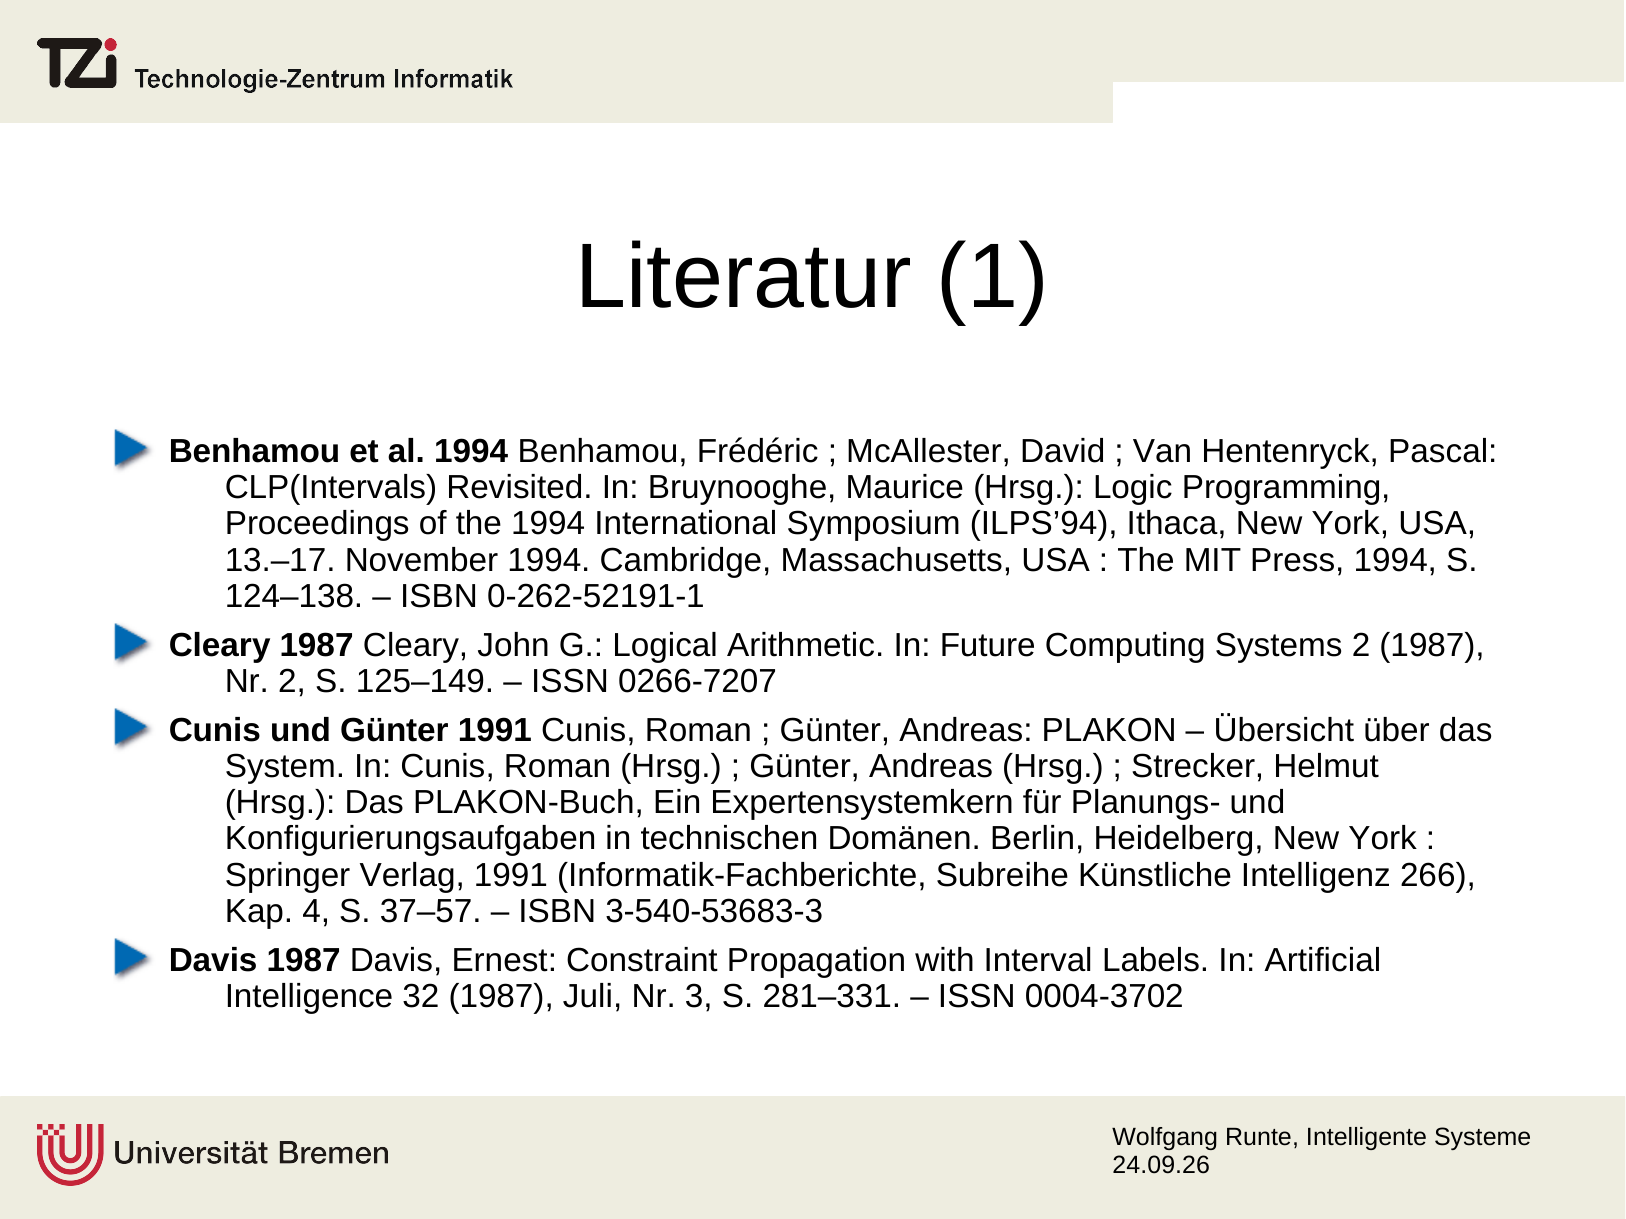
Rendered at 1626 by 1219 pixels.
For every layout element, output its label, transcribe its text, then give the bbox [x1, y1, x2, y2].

picture [112, 425, 157, 433]
picture [37, 1124, 388, 1186]
title Literatur (1) [112, 162, 1513, 393]
picture [37, 38, 513, 93]
list Benhamou et al. 1994 Benhamou, Frédéric ; McAllester, David ; Van Hentenryck, Pascal: CLP(Intervals) Revisited. In: Bruynooghe, Maurice (Hrsg.): Logic Programming, Proceedings of the 1994 International Symposium (ILPS’94), Ithaca, New York, USA, 13.–17. November 1994. Cambridge, Massachusetts, USA : The MIT Press, 1994, S. 124–138. – ISBN 0-262-52191-1 Cleary 1987 Cleary, John G.: Logical Arithmetic. In: Future Computing Systems 2 (1987), Nr. 2, S. 125–149. – ISSN 0266-7207 Cunis und Günter 1991 Cunis, Roman ; Günter, Andreas: PLAKON – Übersicht über das System. In: Cunis, Roman (Hrsg.) ; Günter, Andreas (Hrsg.) ; Strecker, Helmut (Hrsg.): Das PLAKON-Buch, Ein Expertensystemkern für Planungs- und Konfigurierungsaufgaben in technischen Domänen. Berlin, Heidelberg, New York : Springer Verlag, 1991 (Informatik-Fachberichte, Subreihe Künstliche Intelligenz 266), Kap. 4, S. 37–57. – ISBN 3-540-53683-3 Davis 1987 Davis, Ernest: Constraint Propagation with Interval Labels. In: Artificial Intelligence 32 (1987), Juli, Nr. 3, S. 281–331. – ISSN 0004-3702 [112, 433, 1500, 1070]
